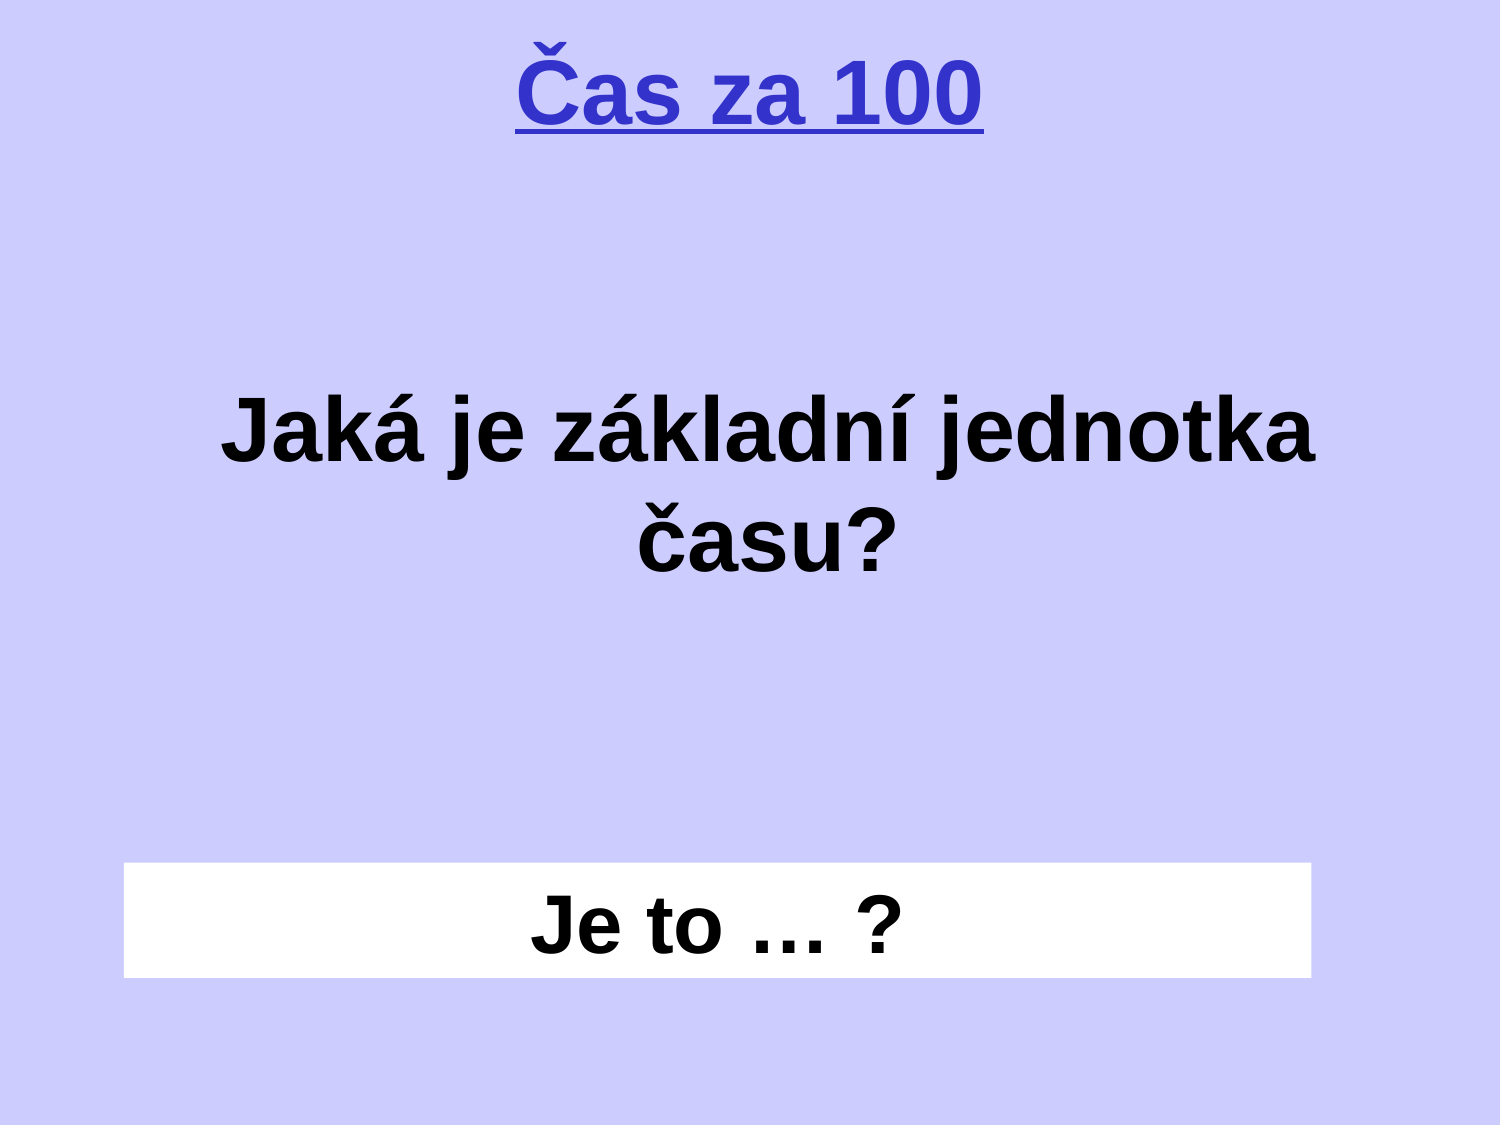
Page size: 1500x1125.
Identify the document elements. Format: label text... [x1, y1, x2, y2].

text_box Jaká je základní jednotka času? [112, 361, 1426, 598]
text_box Čas za 100 [0, 24, 1500, 151]
text_box Je to … ? [123, 862, 1312, 978]
